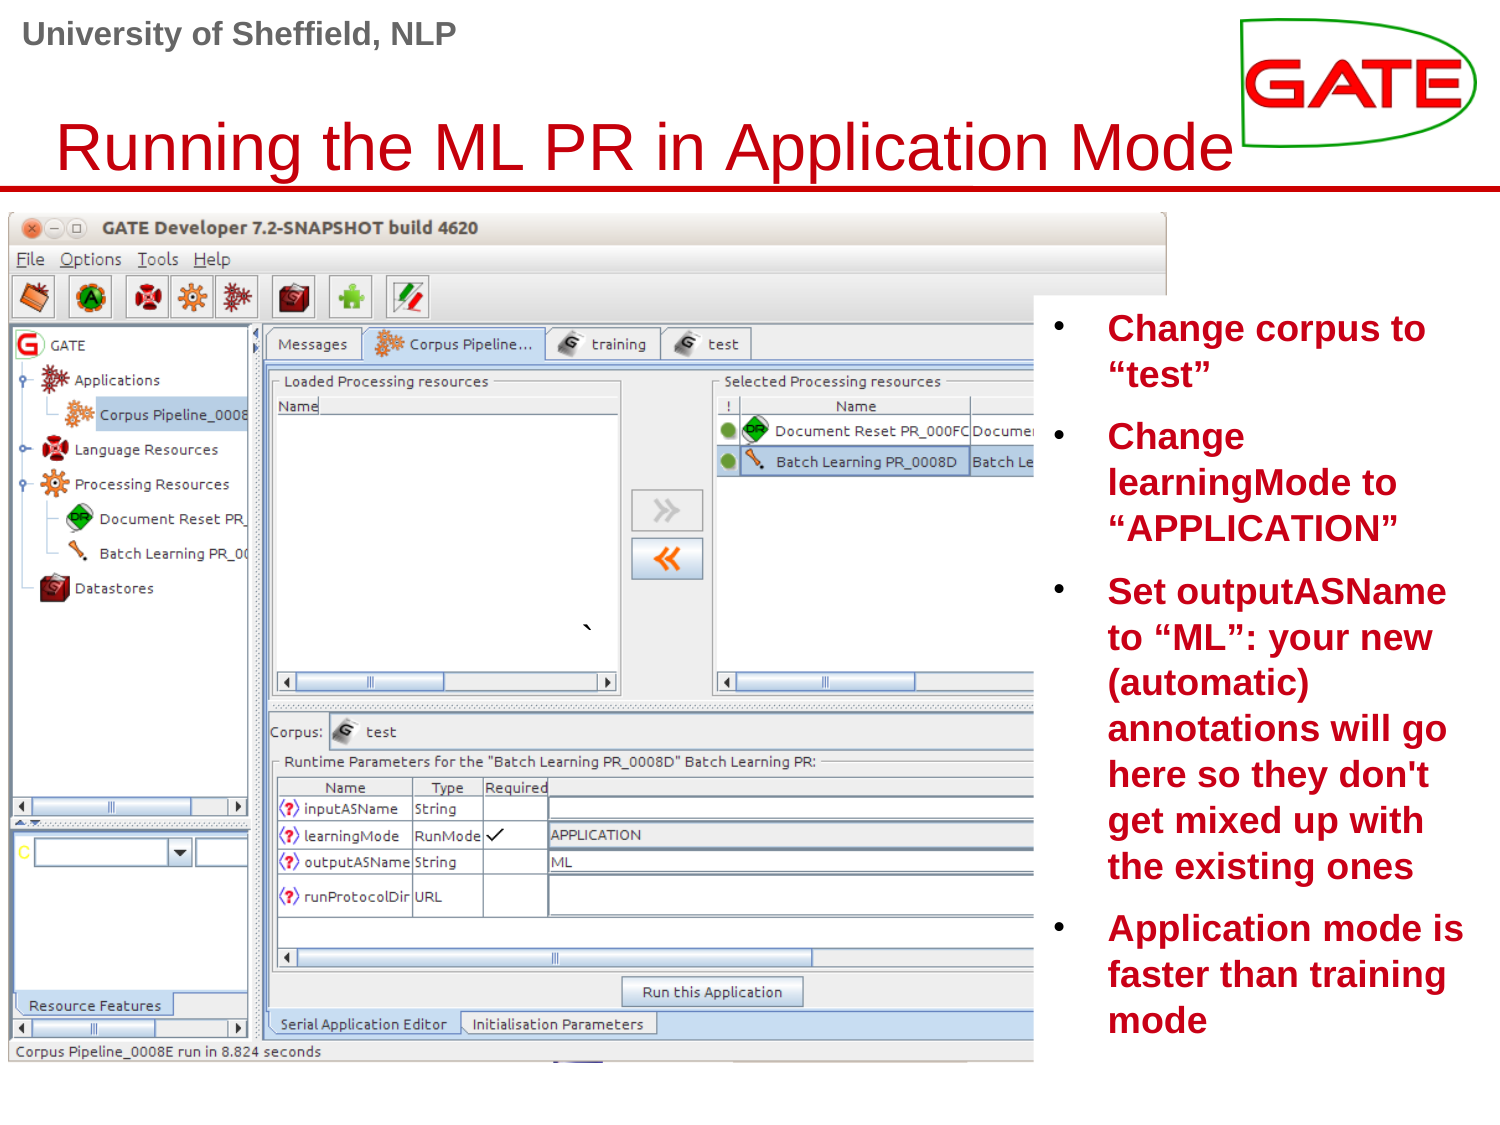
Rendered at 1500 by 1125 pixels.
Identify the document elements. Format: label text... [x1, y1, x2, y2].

title Running the ML PR in Application Mode [41, 37, 1391, 254]
picture [8, 212, 1167, 1063]
list Change corpus to “test” Change learningMode to “APPLICATION” Set outputASName to “ML”: your new (automatic) annotations will go here so they don't get mixed up with the existing ones Application mode is faster than training mode [1033, 295, 1500, 1125]
picture [1240, 18, 1477, 148]
